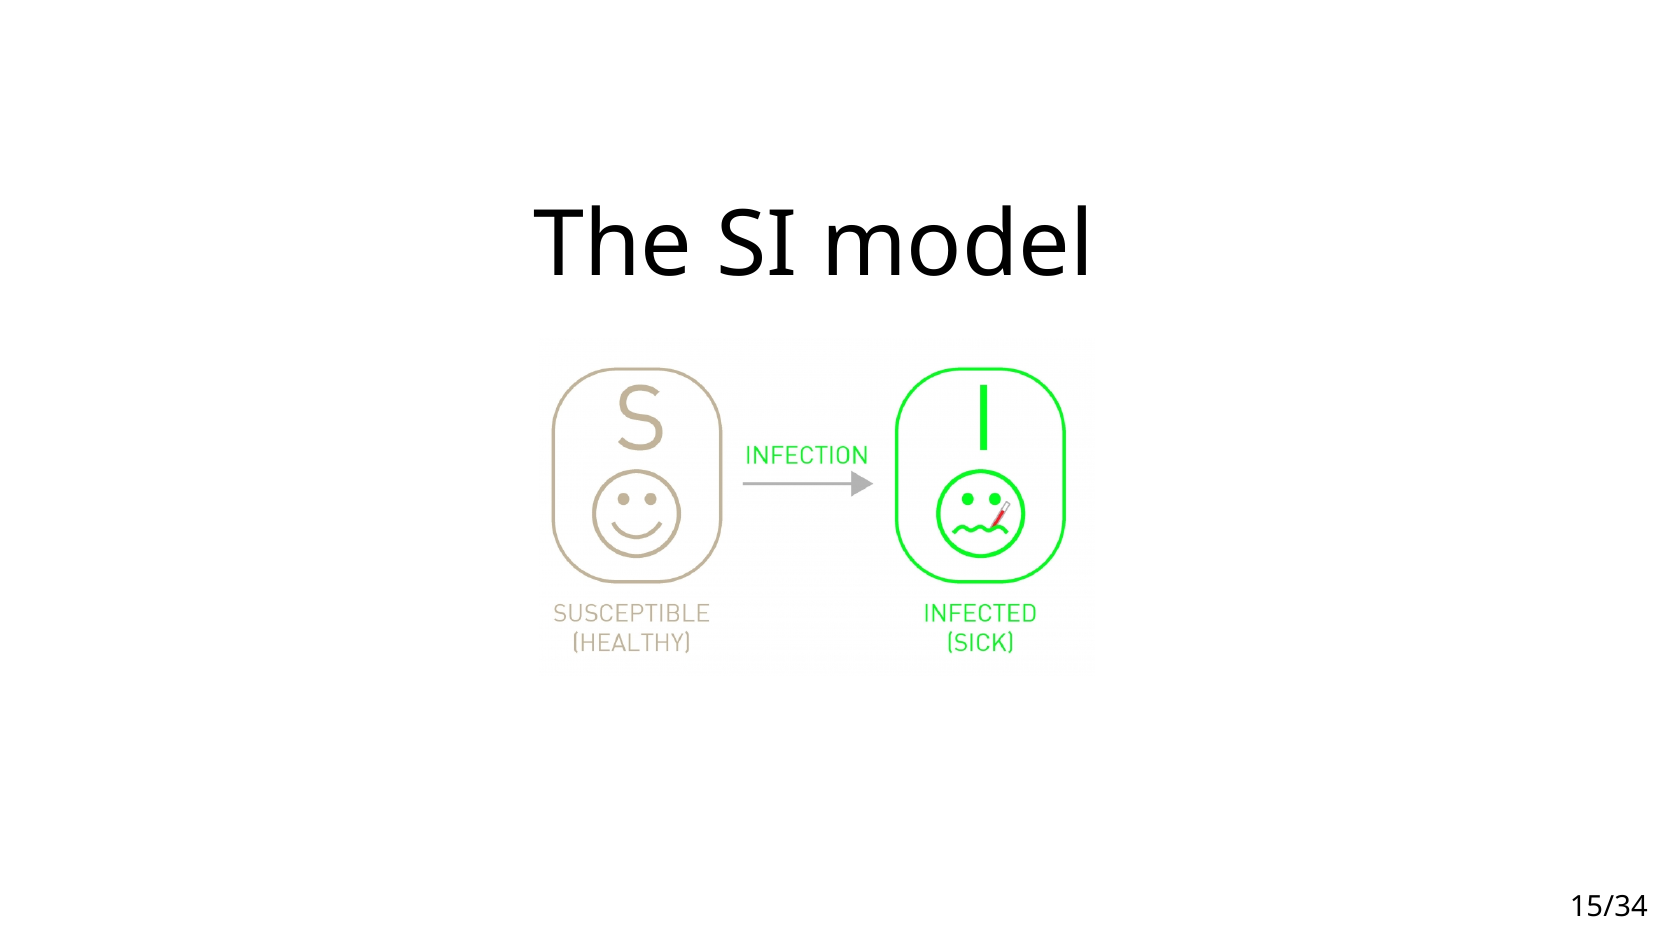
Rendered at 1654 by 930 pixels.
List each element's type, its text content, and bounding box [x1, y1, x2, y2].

picture [539, 338, 1095, 676]
title The SI model [69, 161, 1558, 318]
